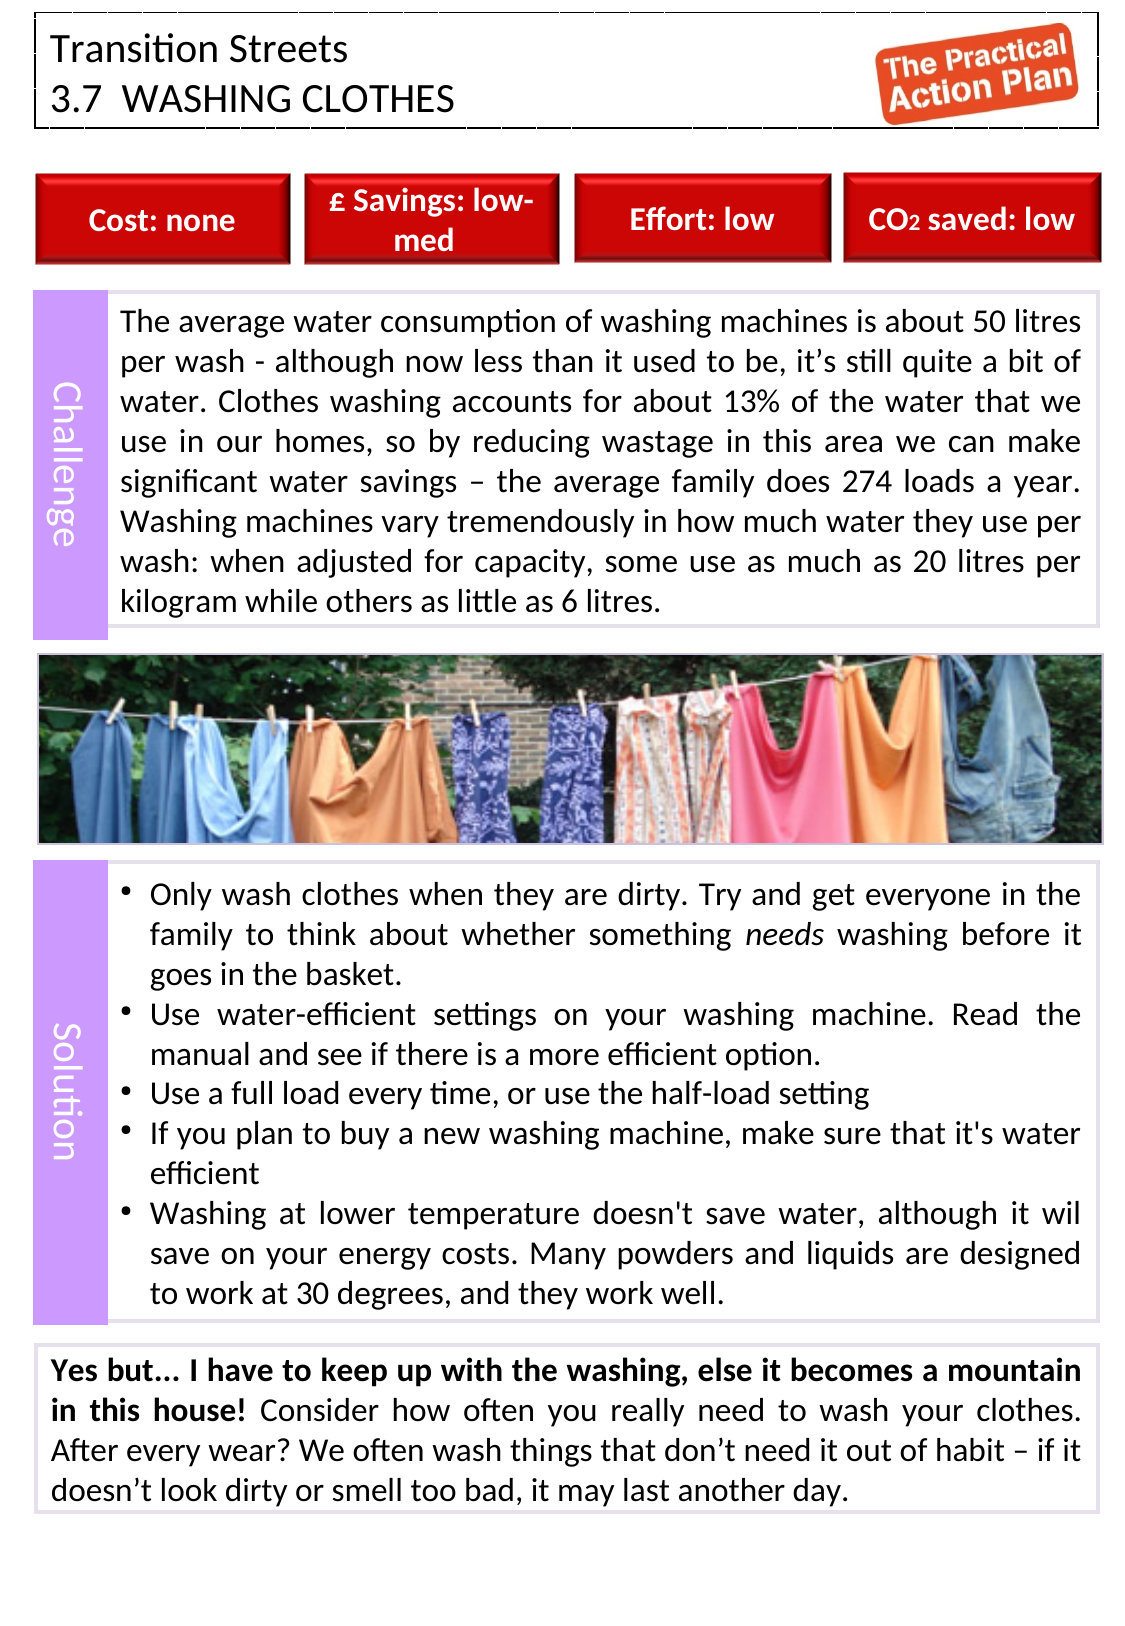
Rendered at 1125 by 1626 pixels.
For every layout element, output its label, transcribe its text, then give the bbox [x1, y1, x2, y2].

text_box Solution [35, 862, 107, 1323]
text_box Cost: none [35, 173, 290, 263]
text_box Only wash clothes when they are dirty. Try and get everyone in the family to think about whether something needs washing before it goes in the basket. Use water-efficient settings on your washing machine. Read the manual and see if there is a more efficient option. Use a full load every time, or use the half-load setting If you plan to buy a new washing machine, make sure that it's water efficient Washing at lower temperature doesn't save water, although it wil save on your energy costs. Many powders and liquids are designed to work at 30 degrees, and they work well. [107, 862, 1098, 1321]
text_box £ Savings: low-med [304, 173, 559, 263]
picture [33, 171, 292, 266]
text_box The average water consumption of washing machines is about 50 litres per wash - although now less than it used to be, it’s still quite a bit of water. Clothes washing accounts for about 13% of the water that we use in our homes, so by reducing wastage in this area we can make significant water savings – the average family does 274 loads a year. Washing machines vary tremendously in how much water they use per wash: when adjusted for capacity, some use as much as 20 litres per kilogram while others as little as 6 litres. [107, 291, 1098, 626]
text_box Yes but... I have to keep up with the washing, else it becomes a mountain in this house! Consider how often you really need to wash your clothes. After every wear? We often wash things that don’t need it out of habit – if it doesn’t look dirty or smell too bad, it may last another day. [36, 1345, 1099, 1512]
picture [841, 170, 1103, 265]
text_box Effort: low [575, 172, 830, 262]
text_box Challenge [35, 291, 107, 638]
picture [38, 655, 1102, 843]
picture [572, 171, 833, 265]
text_box Transition Streets 3.7 WASHING CLOTHES [35, 12, 1099, 129]
picture [302, 171, 561, 266]
text_box CO2 saved: low [844, 172, 1100, 262]
